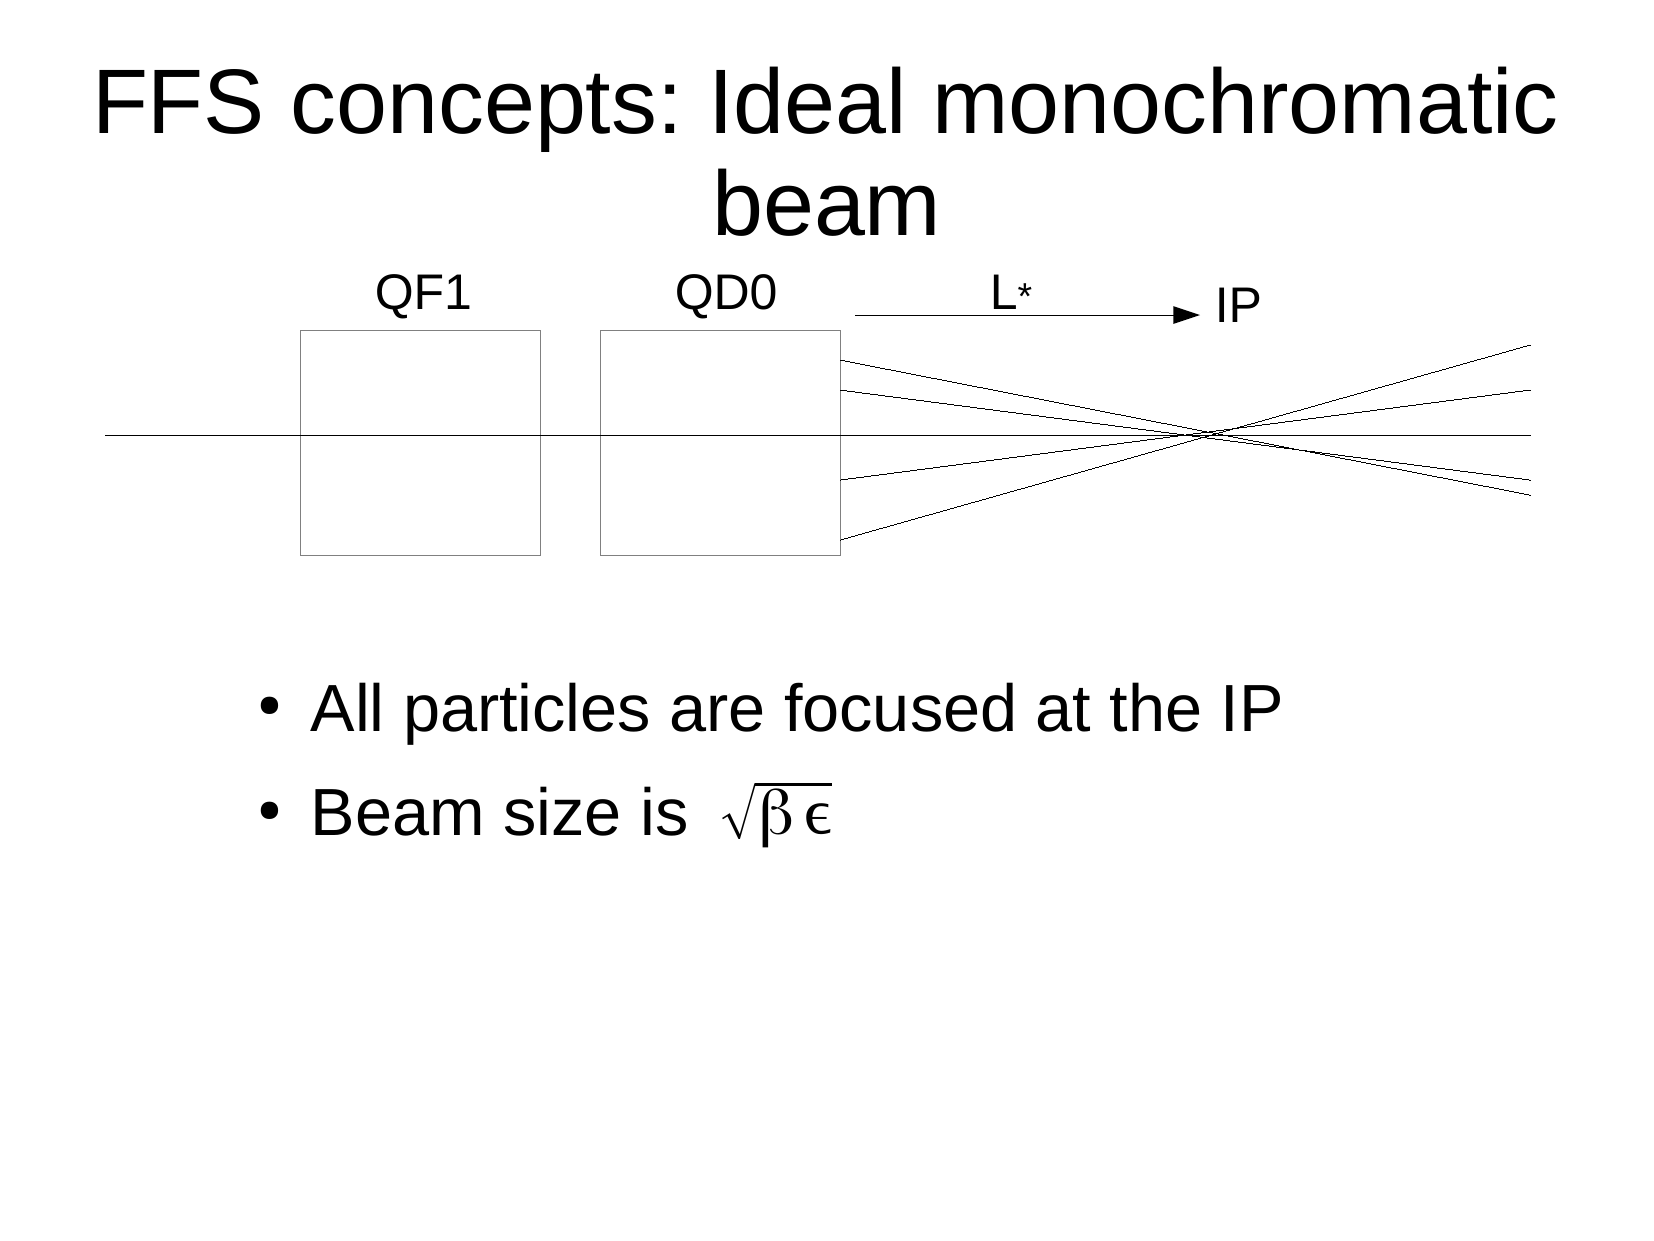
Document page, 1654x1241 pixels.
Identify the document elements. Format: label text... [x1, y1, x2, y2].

text_box L* [975, 256, 1066, 328]
title FFS concepts: Ideal monochromatic beam [82, 49, 1571, 257]
text_box QD0 [660, 256, 793, 328]
list All particles are focused at the IP Beam size is [240, 670, 1471, 991]
chart [712, 780, 841, 851]
text_box IP [1200, 270, 1277, 341]
text_box QF1 [360, 256, 487, 328]
